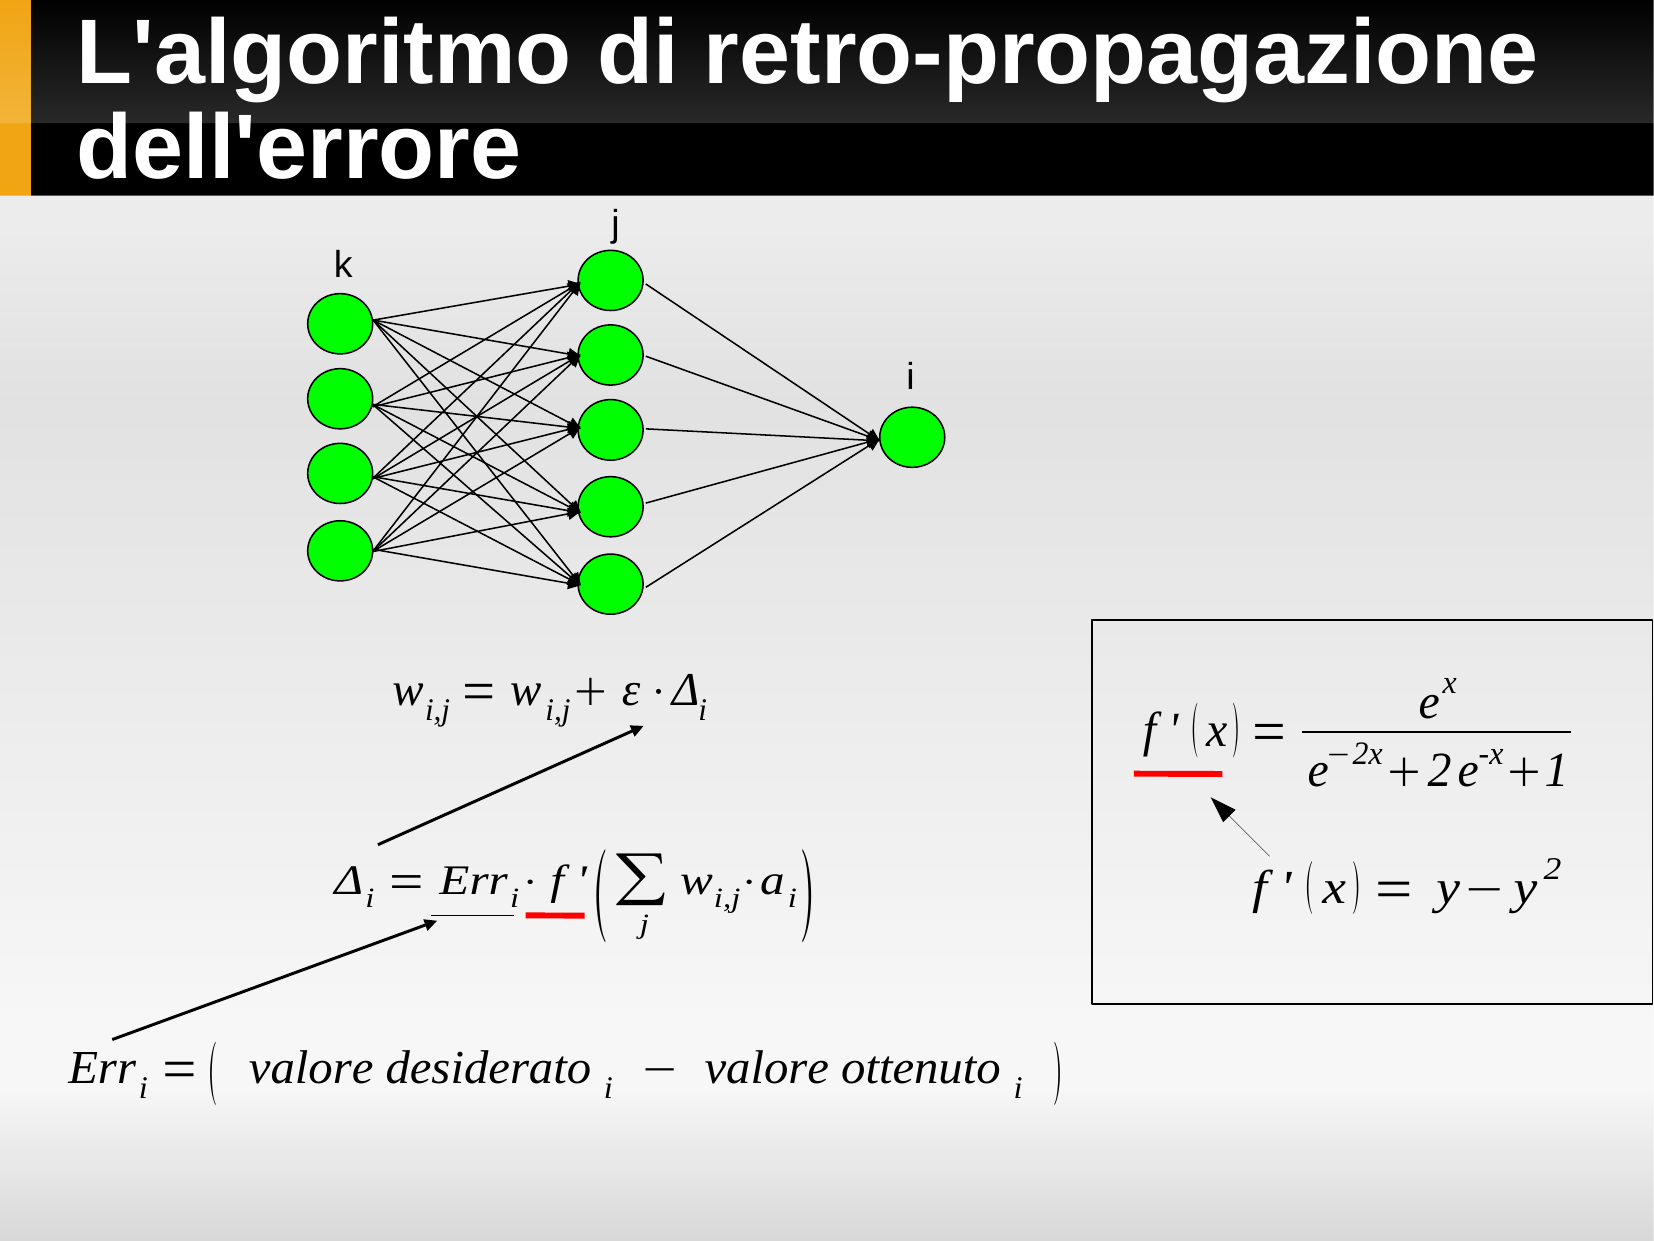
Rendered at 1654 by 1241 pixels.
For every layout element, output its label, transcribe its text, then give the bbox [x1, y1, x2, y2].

text_box [307, 520, 373, 581]
picture [519, 504, 566, 520]
picture [476, 480, 511, 499]
chart [53, 1039, 1079, 1109]
picture [443, 477, 470, 492]
picture [456, 459, 494, 490]
picture [479, 446, 522, 471]
picture [489, 292, 567, 343]
picture [481, 418, 508, 432]
picture [384, 412, 420, 438]
picture [510, 431, 567, 459]
picture [460, 423, 470, 432]
picture [453, 341, 511, 374]
picture [508, 463, 569, 505]
picture [383, 323, 480, 358]
picture [515, 404, 567, 425]
picture [465, 419, 494, 450]
chart [319, 846, 832, 945]
picture [481, 396, 527, 419]
chart [1228, 852, 1579, 916]
picture [416, 432, 436, 447]
picture [383, 288, 567, 338]
picture [482, 497, 527, 523]
picture [490, 375, 507, 385]
picture [386, 500, 421, 537]
picture [483, 526, 568, 577]
text_box [879, 407, 945, 468]
picture [456, 438, 474, 453]
picture [384, 451, 435, 474]
picture [422, 374, 444, 391]
picture [483, 388, 511, 411]
text_box [578, 324, 644, 386]
picture [517, 296, 568, 346]
picture [484, 437, 504, 449]
text_box j [596, 194, 715, 252]
text_box i [891, 348, 1010, 406]
picture [385, 464, 438, 484]
picture [383, 381, 427, 403]
picture [383, 327, 447, 370]
picture [443, 430, 461, 444]
picture [0, 0, 1654, 1241]
picture [499, 475, 567, 509]
text_box [578, 399, 644, 461]
picture [498, 422, 566, 443]
text_box [307, 443, 373, 504]
picture [426, 441, 451, 460]
picture [433, 362, 478, 387]
picture [443, 456, 470, 473]
title L'algoritmo di retro-propagazione dell'errore [76, 0, 1565, 206]
picture [450, 415, 472, 426]
picture [426, 414, 455, 437]
picture [460, 380, 497, 414]
picture [503, 360, 567, 392]
chart [1122, 666, 1591, 798]
picture [432, 390, 455, 408]
picture [447, 400, 473, 415]
picture [518, 363, 569, 400]
picture [515, 349, 566, 370]
text_box [578, 476, 644, 537]
picture [382, 407, 439, 429]
text_box [307, 294, 373, 354]
picture [383, 480, 421, 496]
picture [427, 490, 465, 510]
picture [443, 495, 507, 530]
picture [446, 449, 464, 459]
text_box [307, 368, 373, 429]
picture [426, 466, 451, 487]
picture [490, 467, 500, 475]
picture [386, 505, 436, 542]
picture [515, 523, 571, 575]
picture [387, 335, 427, 377]
picture [382, 513, 473, 548]
text_box k [318, 236, 438, 294]
picture [383, 442, 421, 471]
picture [388, 533, 567, 582]
picture [388, 394, 442, 411]
text_box [578, 554, 644, 615]
picture [450, 384, 470, 396]
chart [377, 663, 726, 727]
picture [484, 346, 528, 377]
text_box [578, 252, 644, 311]
picture [416, 487, 436, 501]
